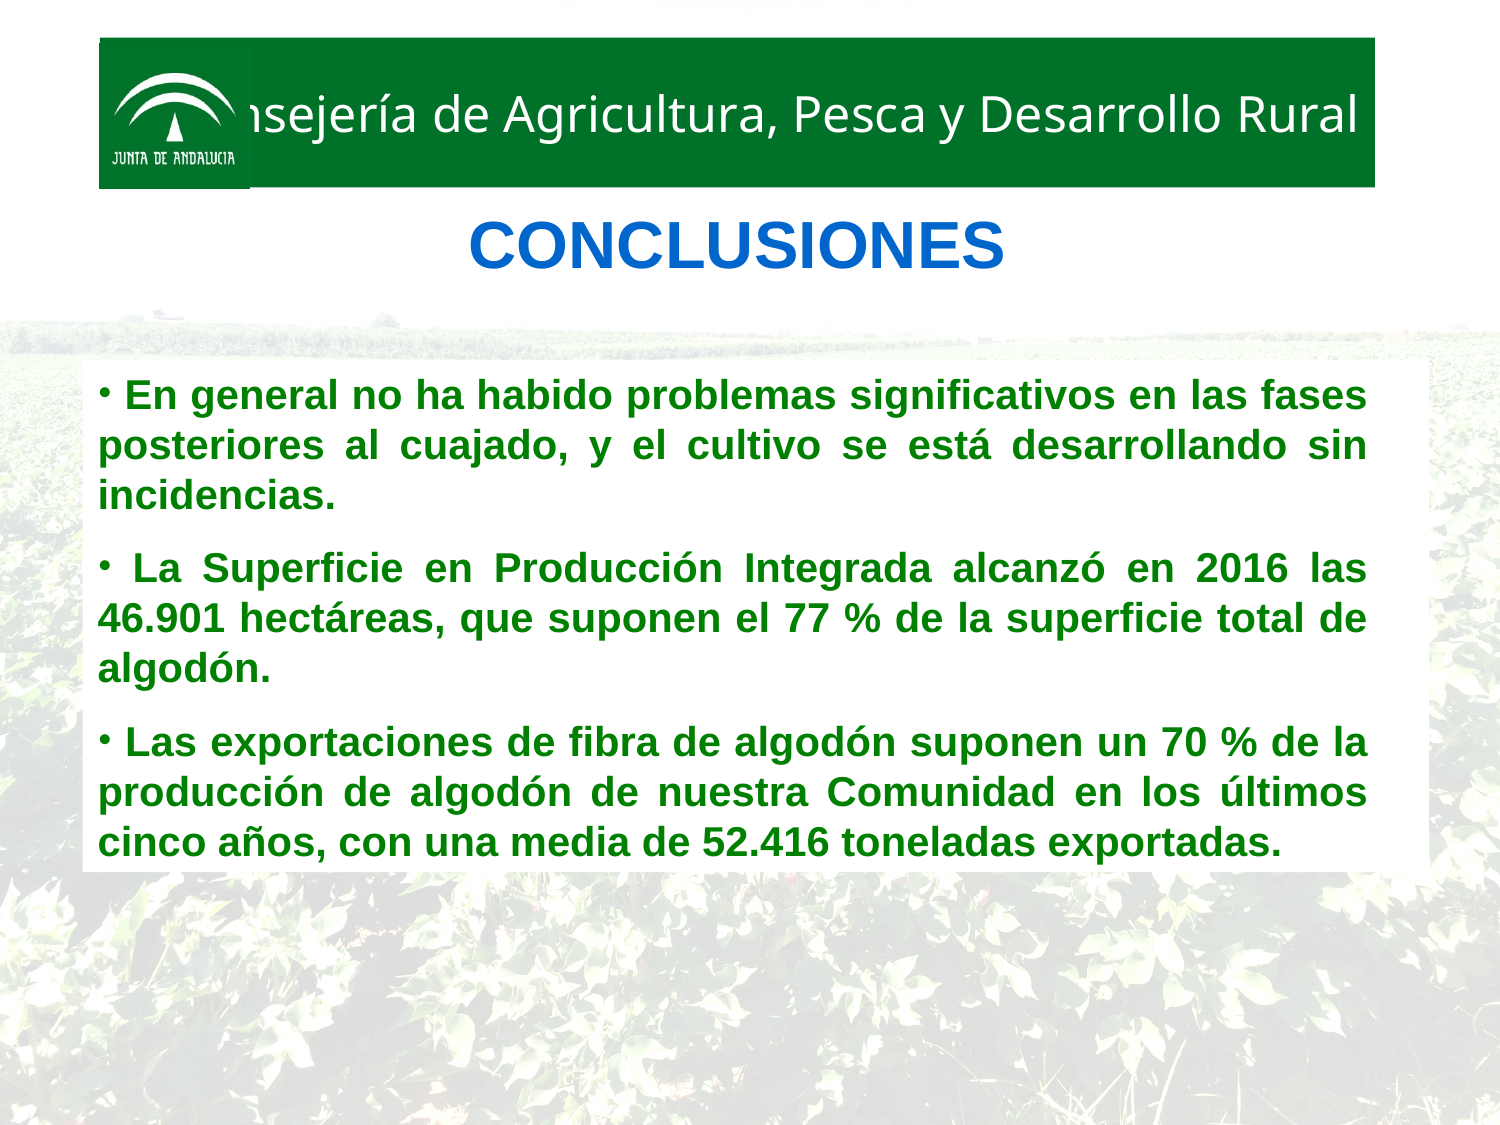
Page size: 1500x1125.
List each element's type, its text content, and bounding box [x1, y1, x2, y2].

title Consejería de Agricultura, Pesca y Desarrollo Rural [99, 37, 1375, 188]
text_box En general no ha habido problemas significativos en las fases posteriores al cuajado, y el cultivo se está desarrollando sin incidencias. La Superficie en Producción Integrada alcanzó en 2016 las 46.901 hectáreas, que suponen el 77 % de la superficie total de algodón. Las exportaciones de fibra de algodón suponen un 70 % de la producción de algodón de nuestra Comunidad en los últimos cinco años, con una media de 52.416 toneladas exportadas. [82, 359, 1430, 873]
text_box CONCLUSIONES [74, 212, 1400, 293]
picture [0, 0, 1500, 1125]
